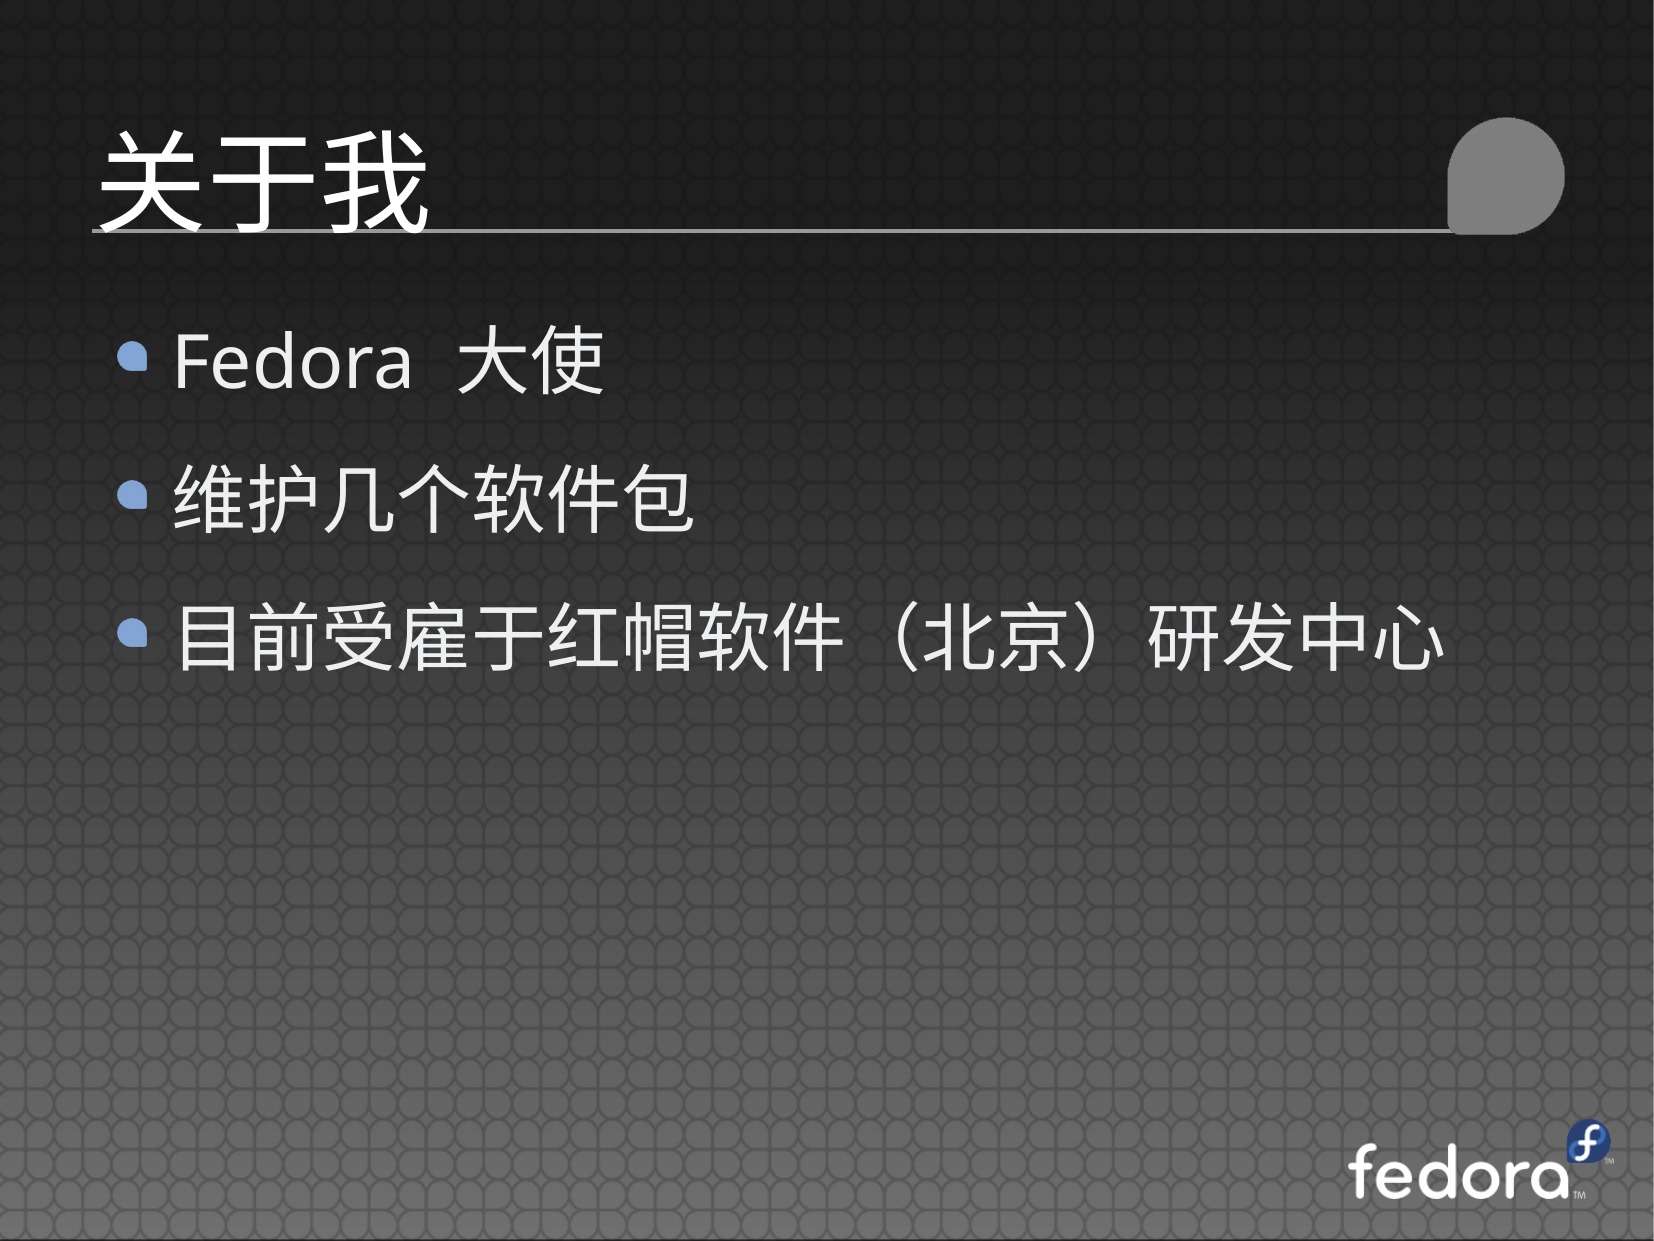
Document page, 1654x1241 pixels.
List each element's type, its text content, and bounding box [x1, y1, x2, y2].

title 关于我 [94, 100, 1426, 251]
picture [0, 0, 1654, 1241]
list Fedora 大使 维护几个软件包 目前受雇于红帽软件（北京）研发中心 [100, 301, 1488, 887]
